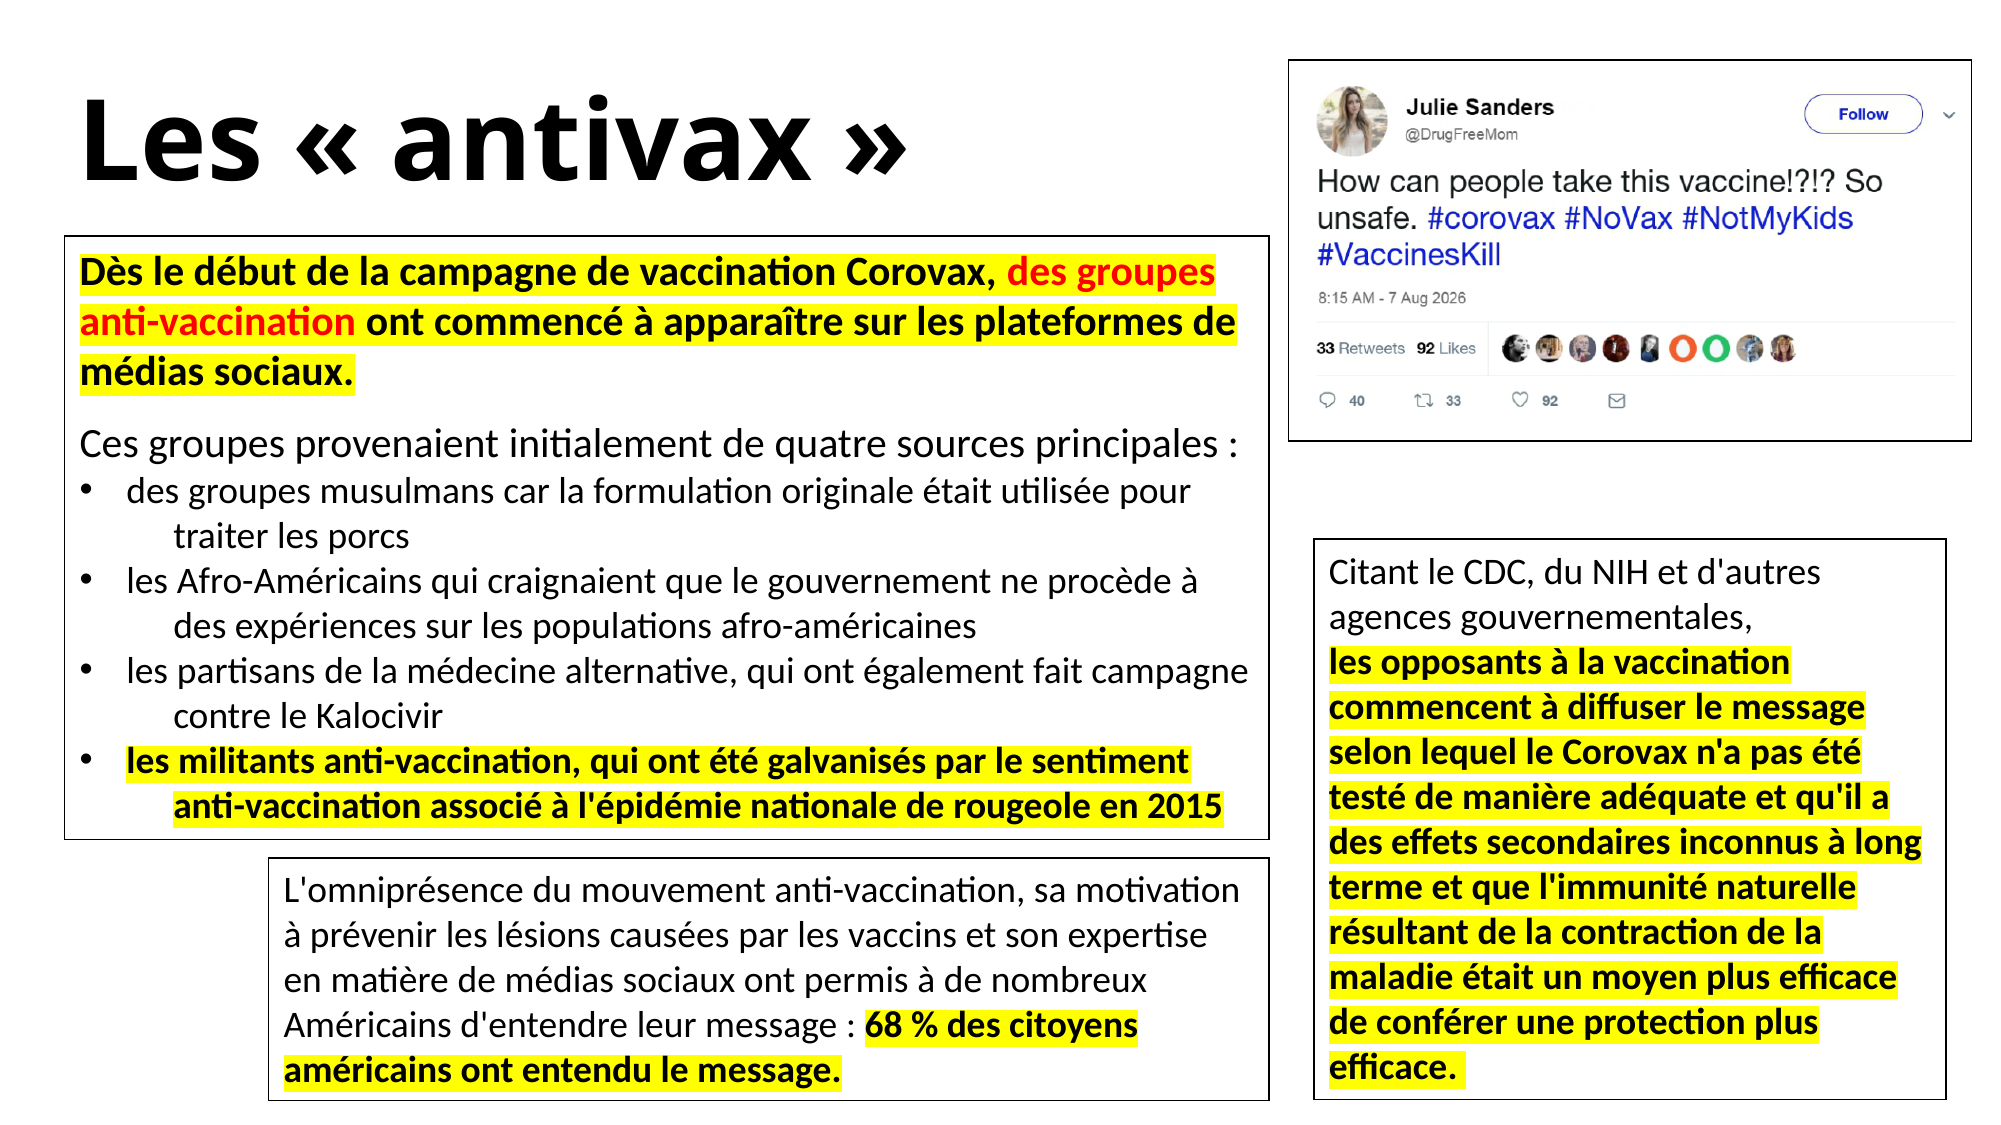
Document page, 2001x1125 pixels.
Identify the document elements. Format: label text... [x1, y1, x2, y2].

text_box Citant le CDC, du NIH et d'autres agences gouvernementales, les opposants à la vaccination commencent à diffuser le message selon lequel le Corovax n'a pas été testé de manière adéquate et qu'il a des effets secondaires inconnus à long terme et que l'immunité naturelle résultant de la contraction de la maladie était un moyen plus efficace de conférer une protection plus efficace. [1313, 539, 1946, 1100]
text_box L'omniprésence du mouvement anti-vaccination, sa motivation à prévenir les lésions causées par les vaccins et son expertise en matière de médias sociaux ont permis à de nombreux Américains d'entendre leur message : 68 % des citoyens américains ont entendu le message. [268, 858, 1270, 1101]
text_box Dès le début de la campagne de vaccination Corovax, des groupes anti-vaccination ont commencé à apparaître sur les plateformes de médias sociaux. Ces groupes provenaient initialement de quatre sources principales : des groupes musulmans car la formulation originale était utilisée pour traiter les porcs les Afro-Américains qui craignaient que le gouvernement ne procède à des expériences sur les populations afro-américaines les partisans de la médecine alternative, qui ont également fait campagne contre le Kalocivir les militants anti-vaccination, qui ont été galvanisés par le sentiment anti-vaccination associé à l'épidémie nationale de rougeole en 2015 [64, 236, 1270, 840]
picture [1289, 60, 1971, 441]
text_box Les « antivax » [62, 60, 1288, 213]
